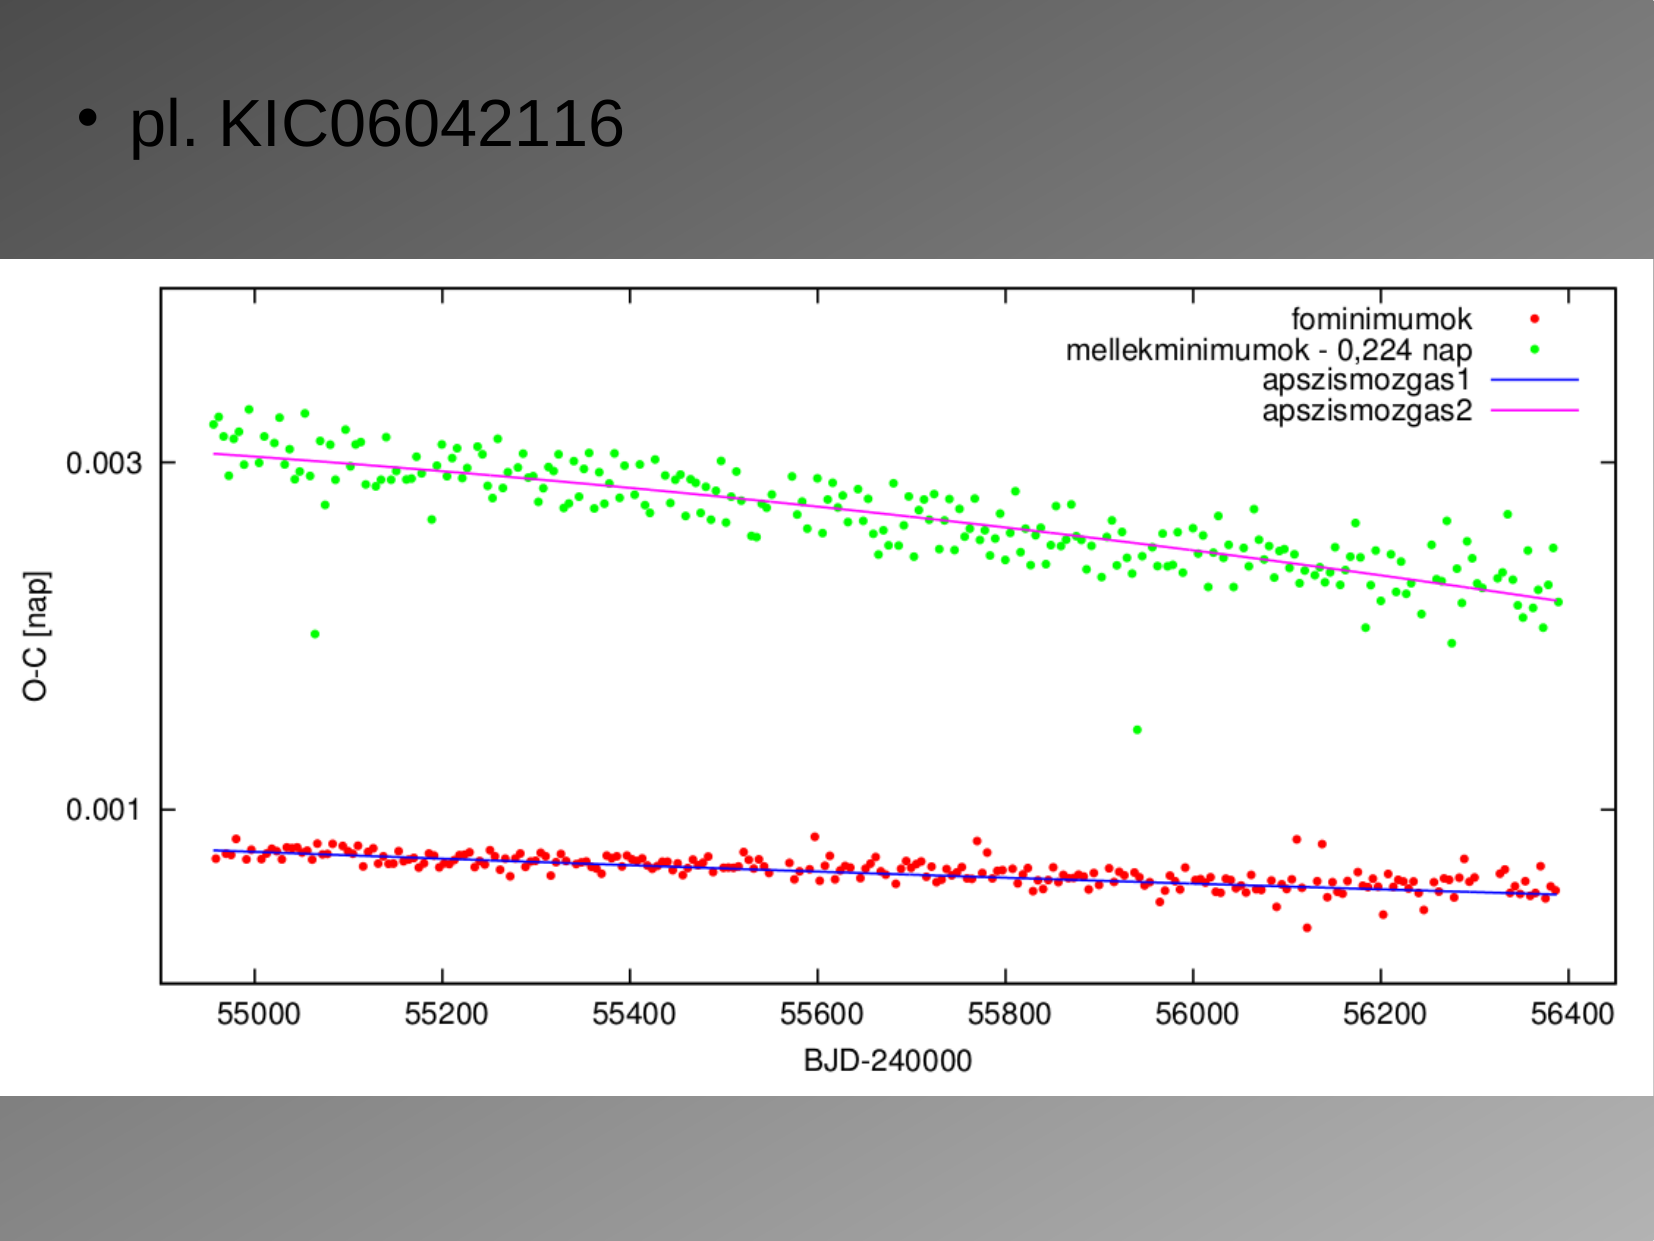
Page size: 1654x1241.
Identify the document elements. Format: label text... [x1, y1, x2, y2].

list pl. KIC06042116 [59, 82, 1548, 259]
picture [0, 259, 1654, 1096]
